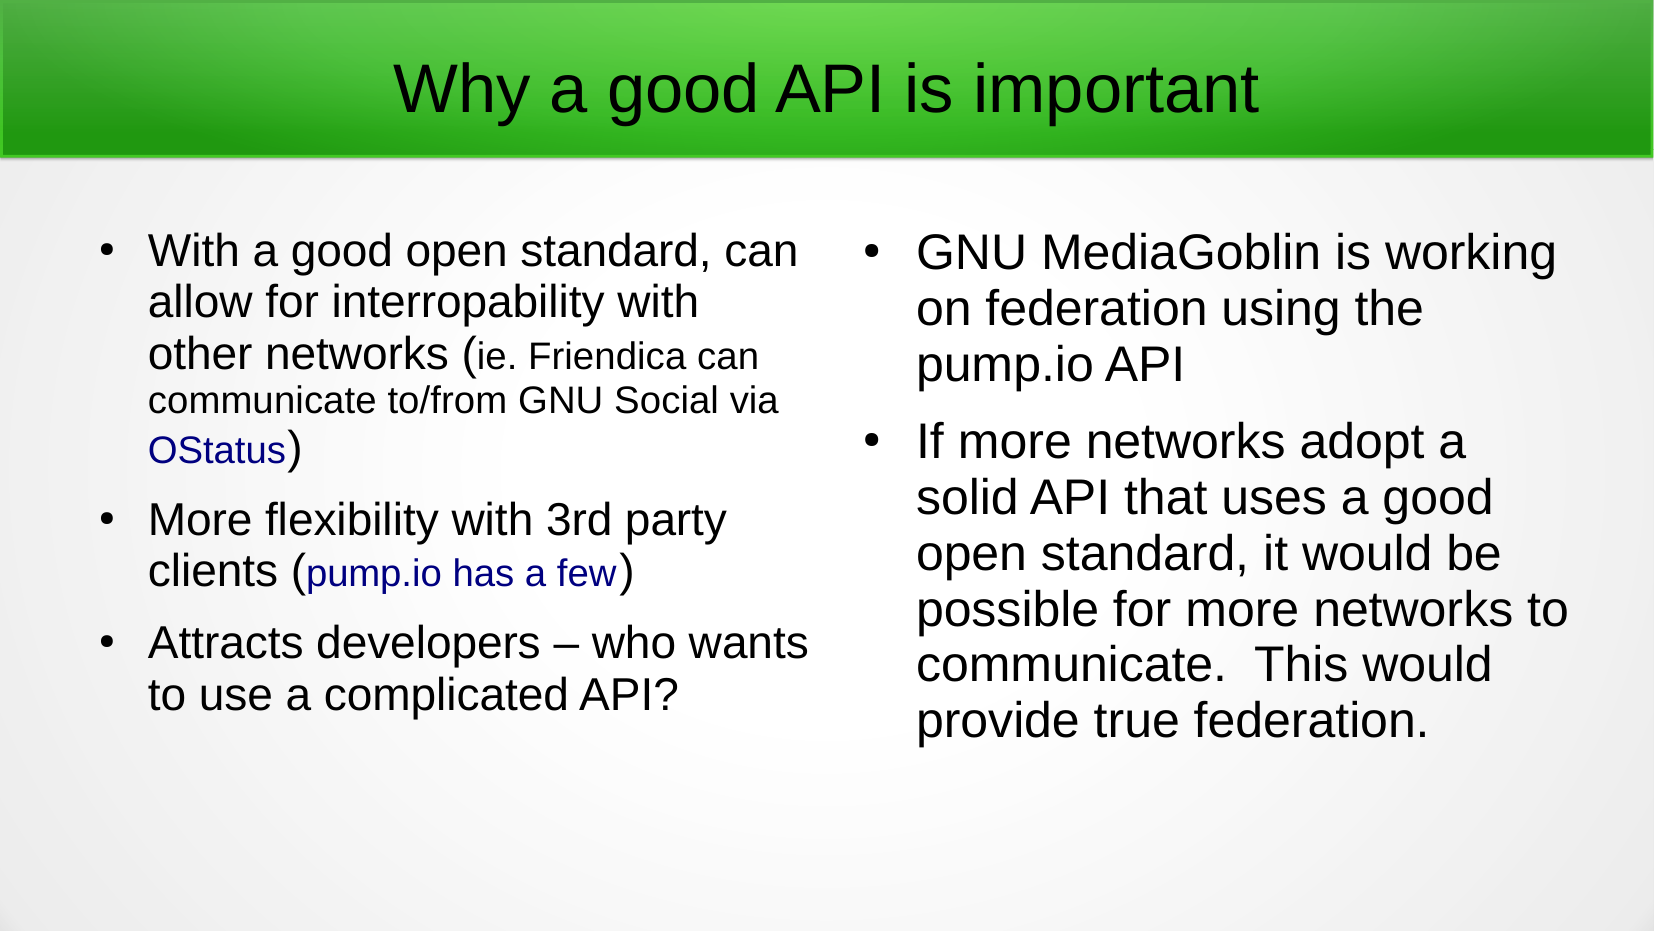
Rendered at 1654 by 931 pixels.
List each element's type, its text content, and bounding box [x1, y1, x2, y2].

list With a good open standard, can allow for interropability with other networks (ie. Friendica can communicate to/from GNU Social via OStatus) More flexibility with 3rd party clients (pump.io has a few) Attracts developers – who wants to use a complicated API? [82, 224, 809, 764]
list GNU MediaGoblin is working on federation using the pump.io API If more networks adopt a solid API that uses a good open standard, it would be possible for more networks to communicate. This would provide true federation. [845, 224, 1572, 764]
title Why a good API is important [82, 35, 1571, 142]
